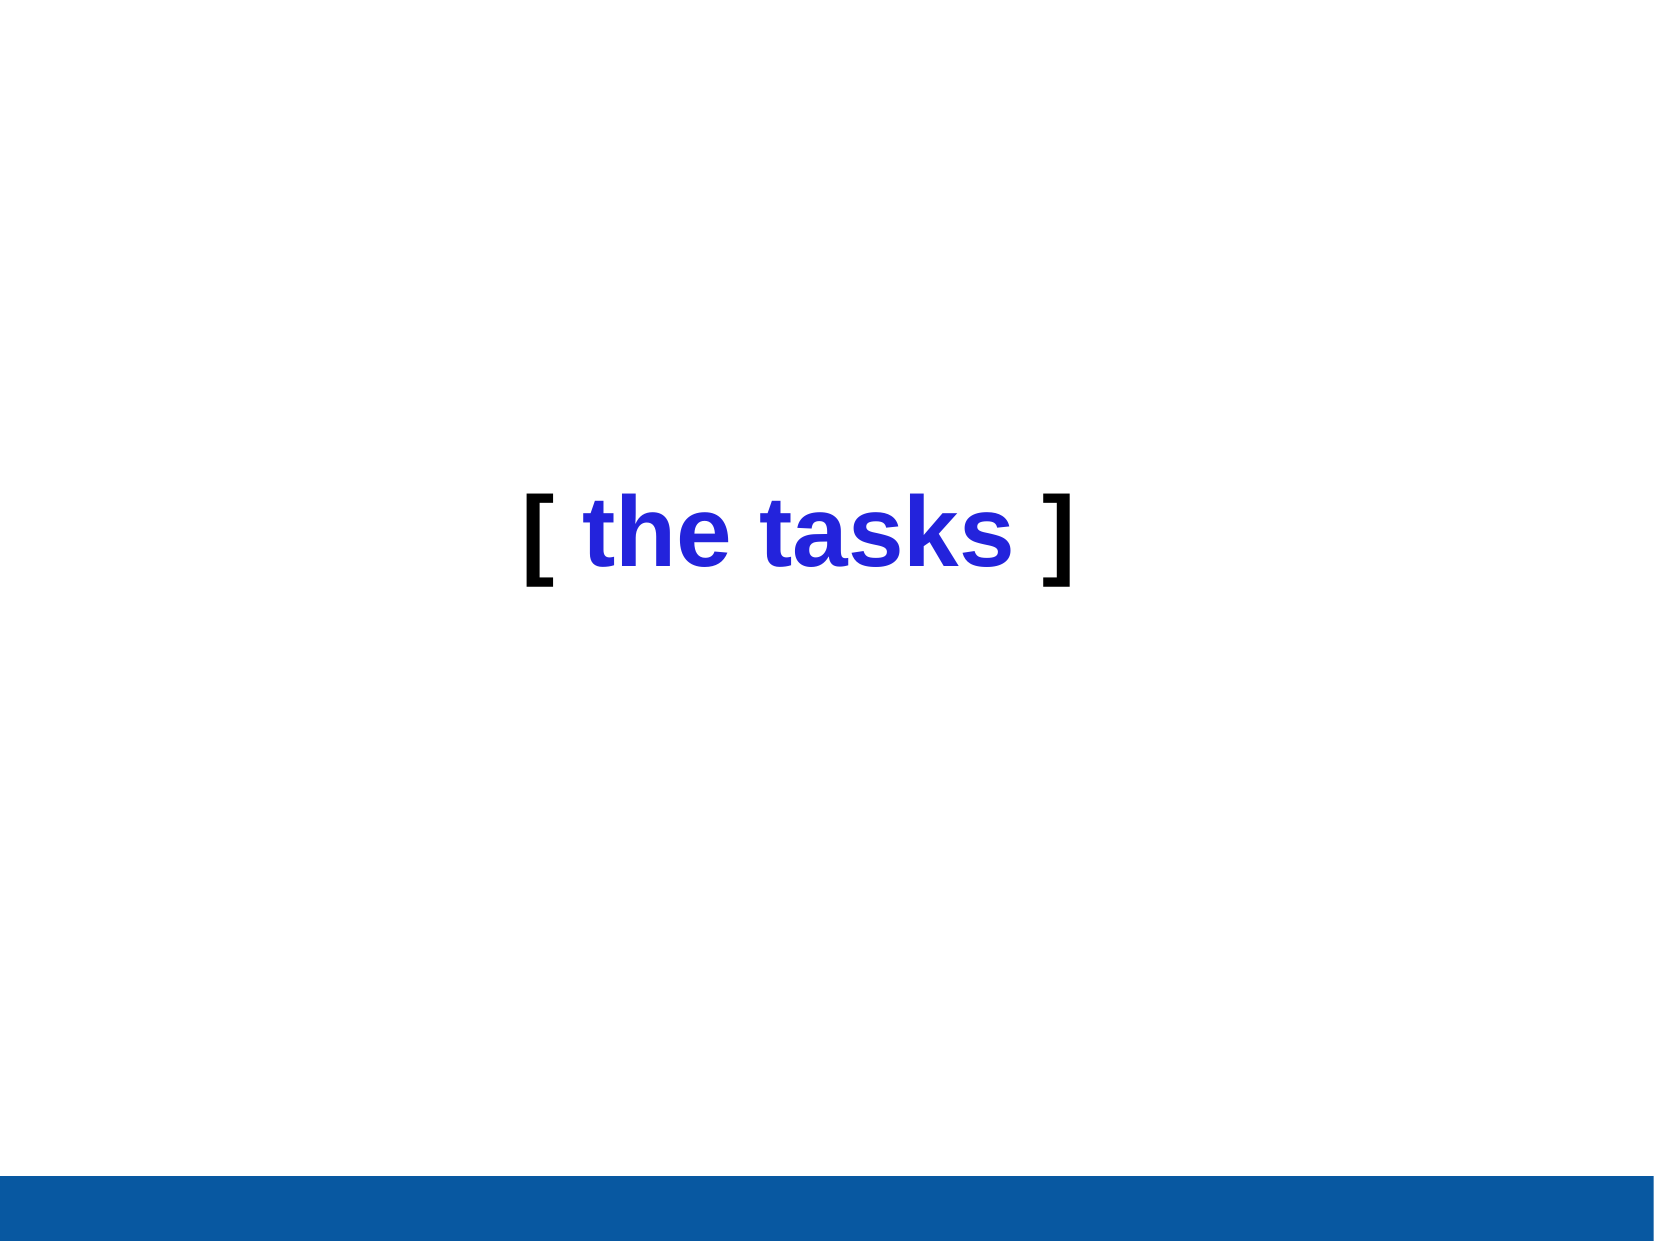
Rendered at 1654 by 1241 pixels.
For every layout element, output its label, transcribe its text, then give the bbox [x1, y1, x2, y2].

picture [0, 1176, 1654, 1241]
list [ the tasks ] [297, 404, 1300, 738]
